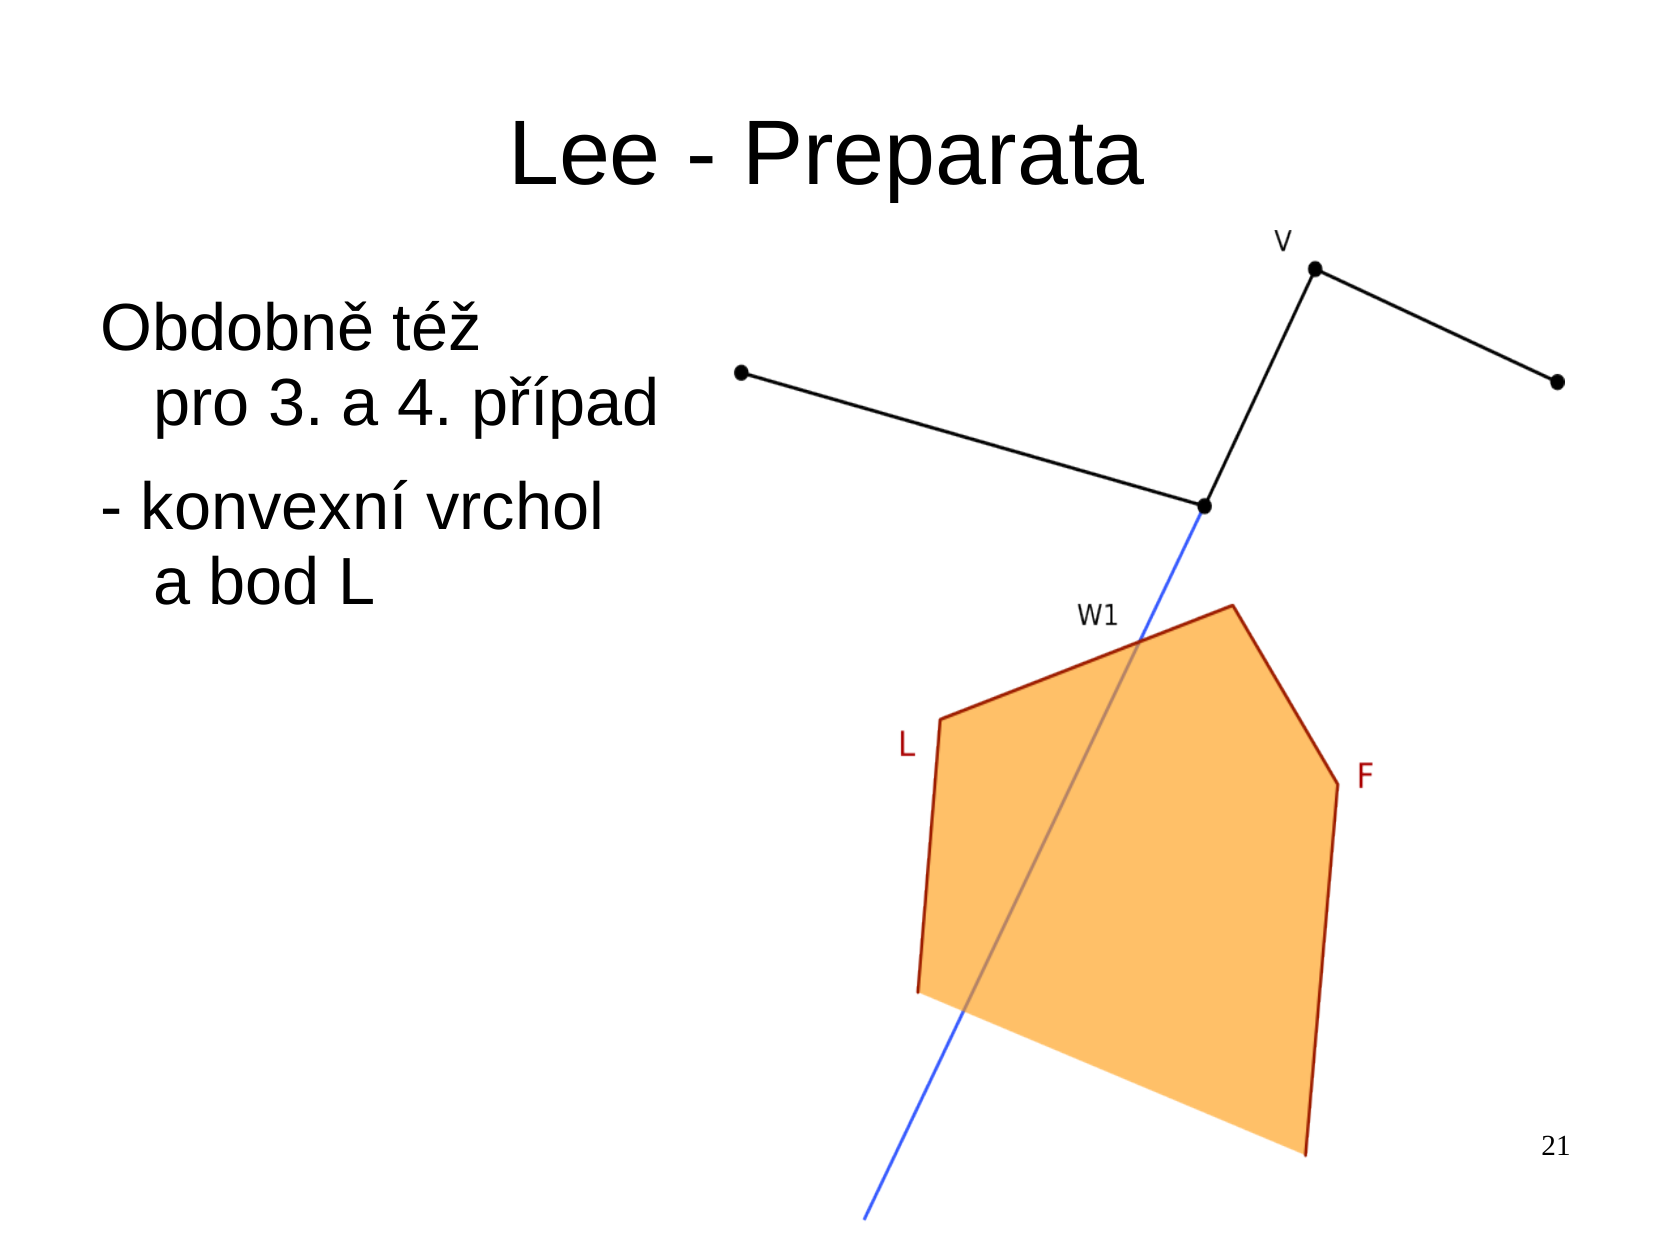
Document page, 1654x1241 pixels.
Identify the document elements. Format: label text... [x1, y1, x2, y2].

list Obdobně též pro 3. a 4. případ - konvexní vrchol a bod L [82, 290, 649, 1094]
title Lee - Preparata [82, 56, 1571, 250]
picture [649, 230, 1565, 1241]
